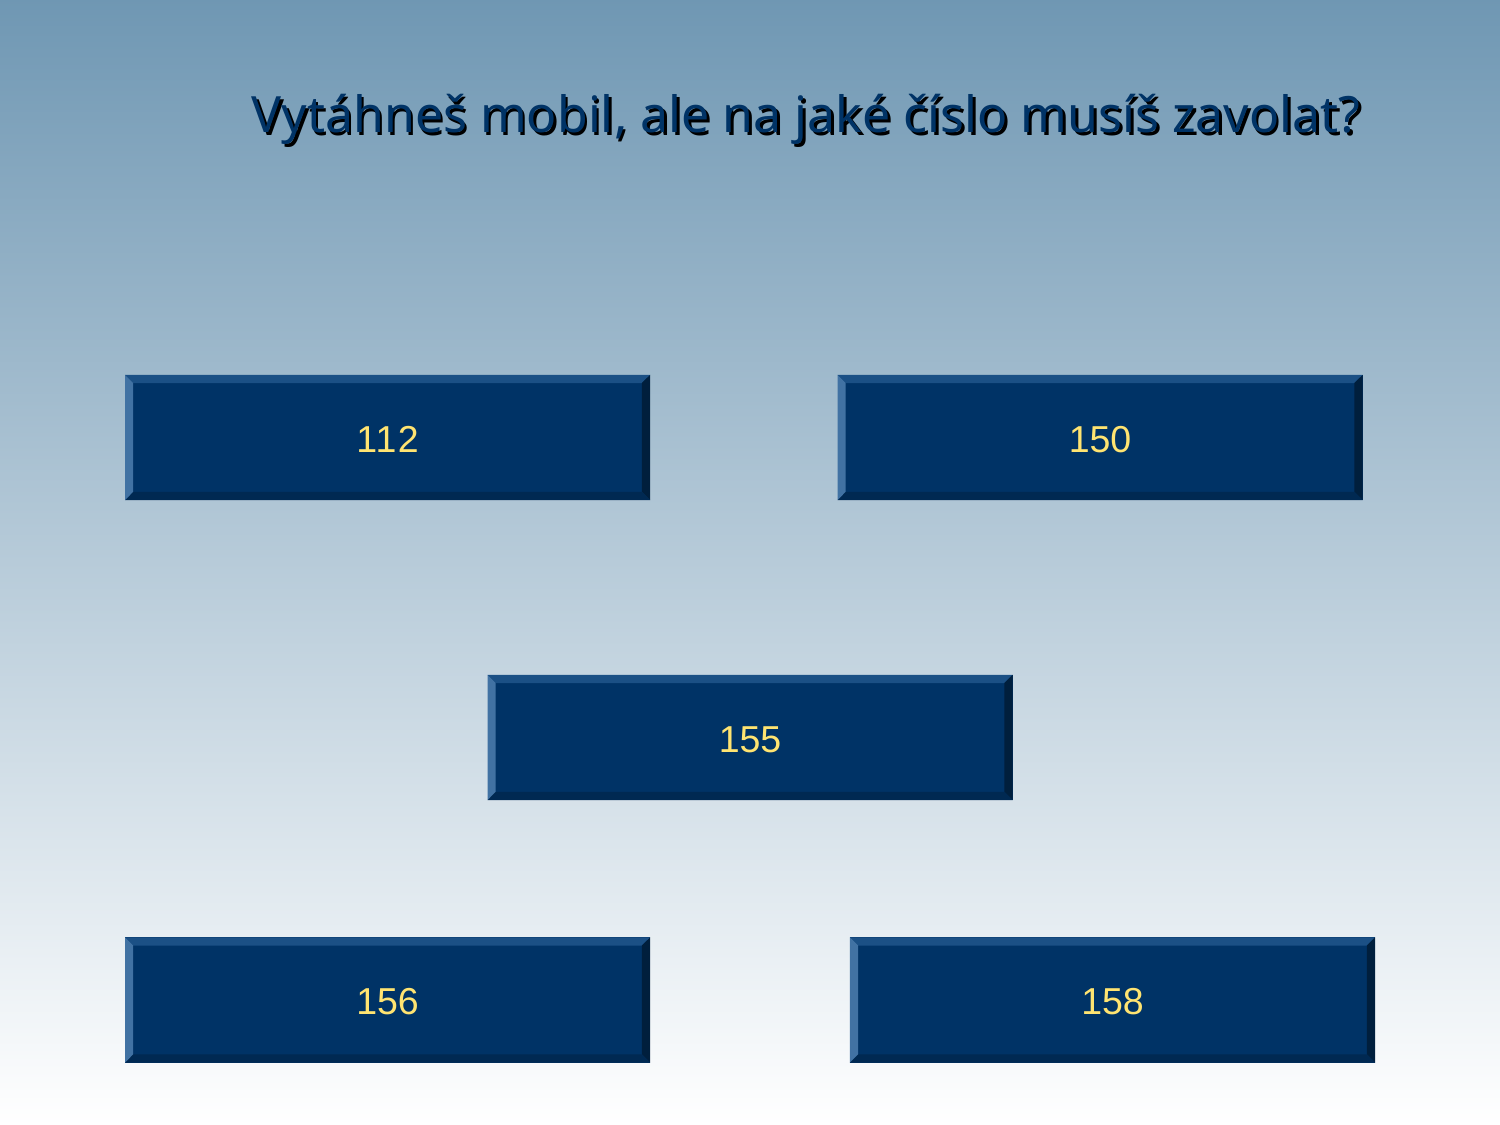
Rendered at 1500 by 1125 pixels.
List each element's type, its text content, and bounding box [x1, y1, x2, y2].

text_box 155 [496, 684, 1004, 791]
text_box POKRAČOVAT [126, 937, 649, 946]
list Připiš si 1 bod. [488, 674, 1012, 684]
text_box 158 [859, 946, 1366, 1054]
text_box 150 [846, 384, 1354, 491]
title Vytáhneš mobil, ale na jaké číslo musíš zavolat? [199, 24, 1413, 201]
text_box 156 [134, 946, 641, 1054]
text_box 112 [134, 384, 641, 491]
list Nepřipisuj si žádný bod. Správná odpověď byla: Postižený se „dusí“ a je neklidný. [126, 374, 650, 384]
text_box DALŠÍ OTÁZKA [851, 937, 1374, 946]
title SPRÁVNĚ! [838, 374, 1362, 384]
